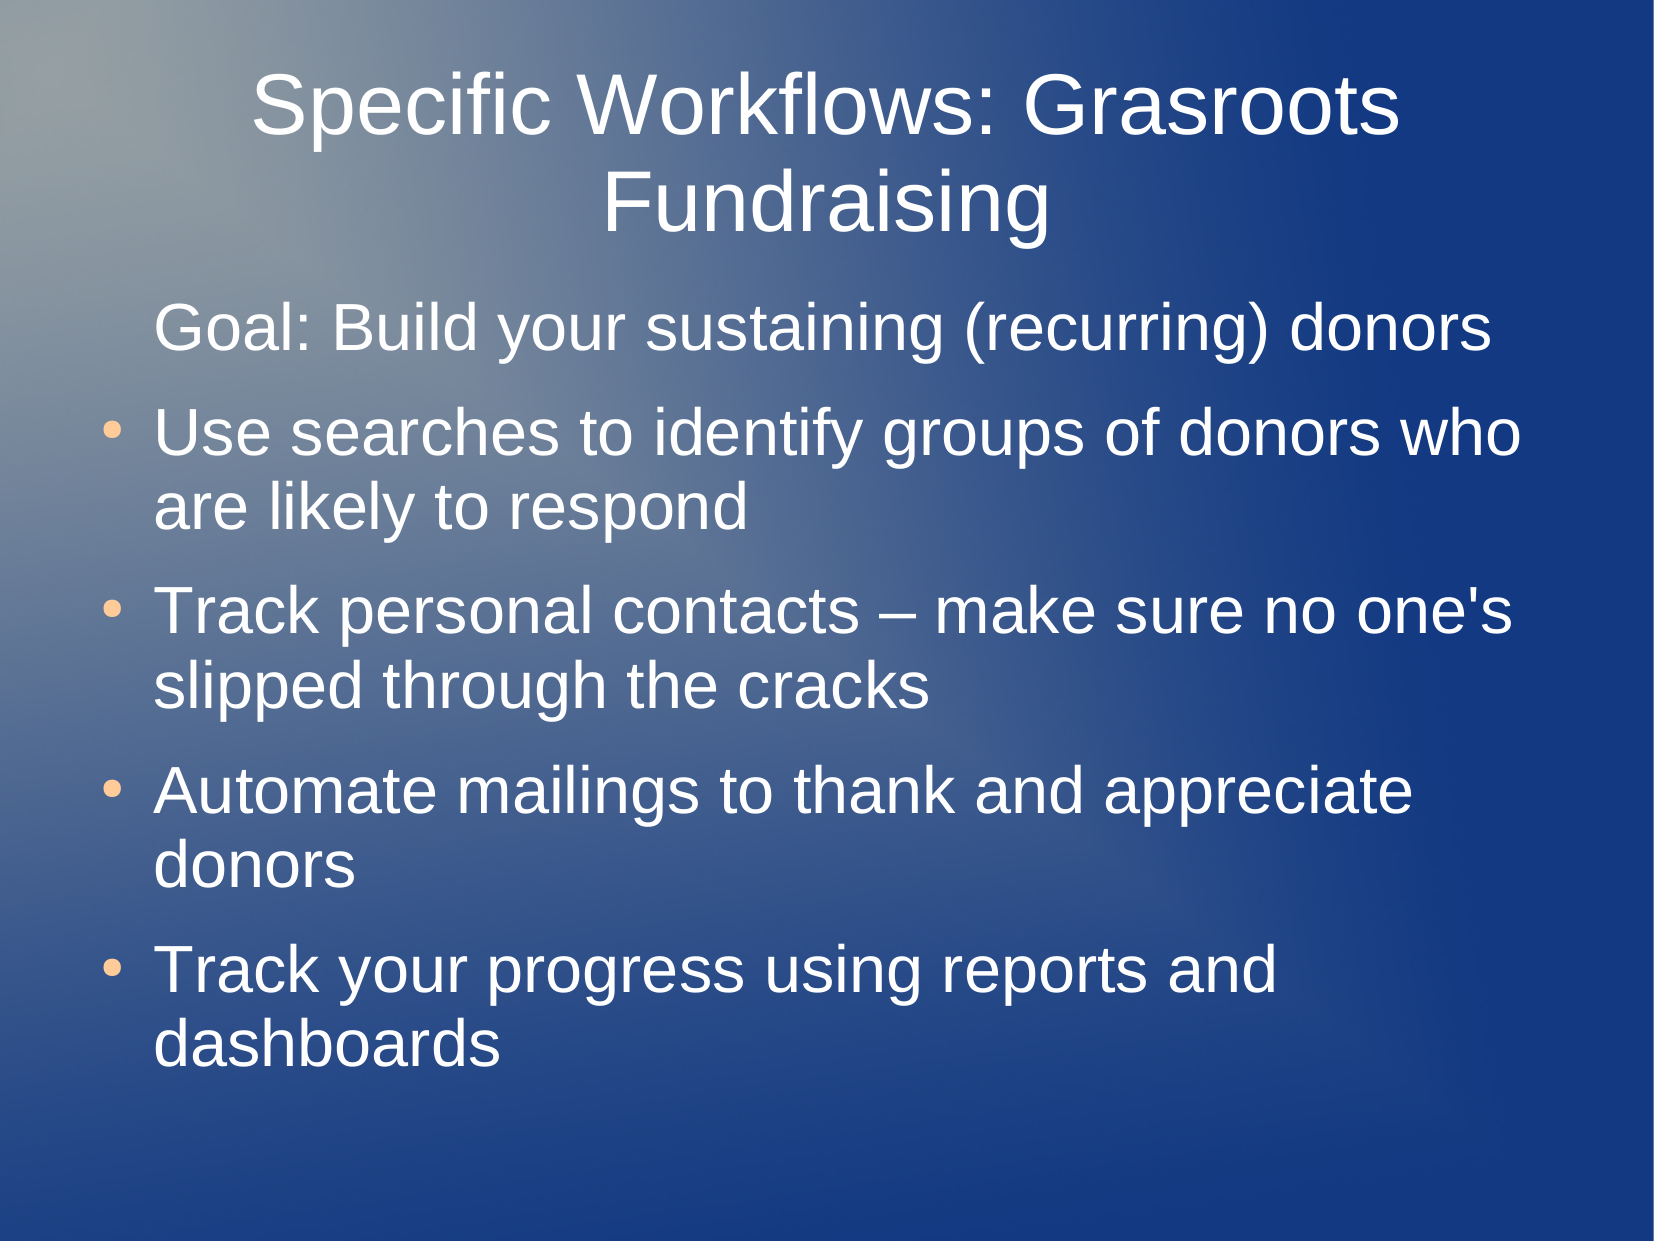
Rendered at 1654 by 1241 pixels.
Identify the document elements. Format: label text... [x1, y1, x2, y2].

list Goal: Build your sustaining (recurring) donors Use searches to identify groups of donors who are likely to respond Track personal contacts – make sure no one's slipped through the cracks Automate mailings to thank and appreciate donors Track your progress using reports and dashboards [82, 290, 1571, 1082]
title Specific Workflows: Grasroots Fundraising [82, 49, 1571, 257]
picture [0, 0, 1654, 1241]
